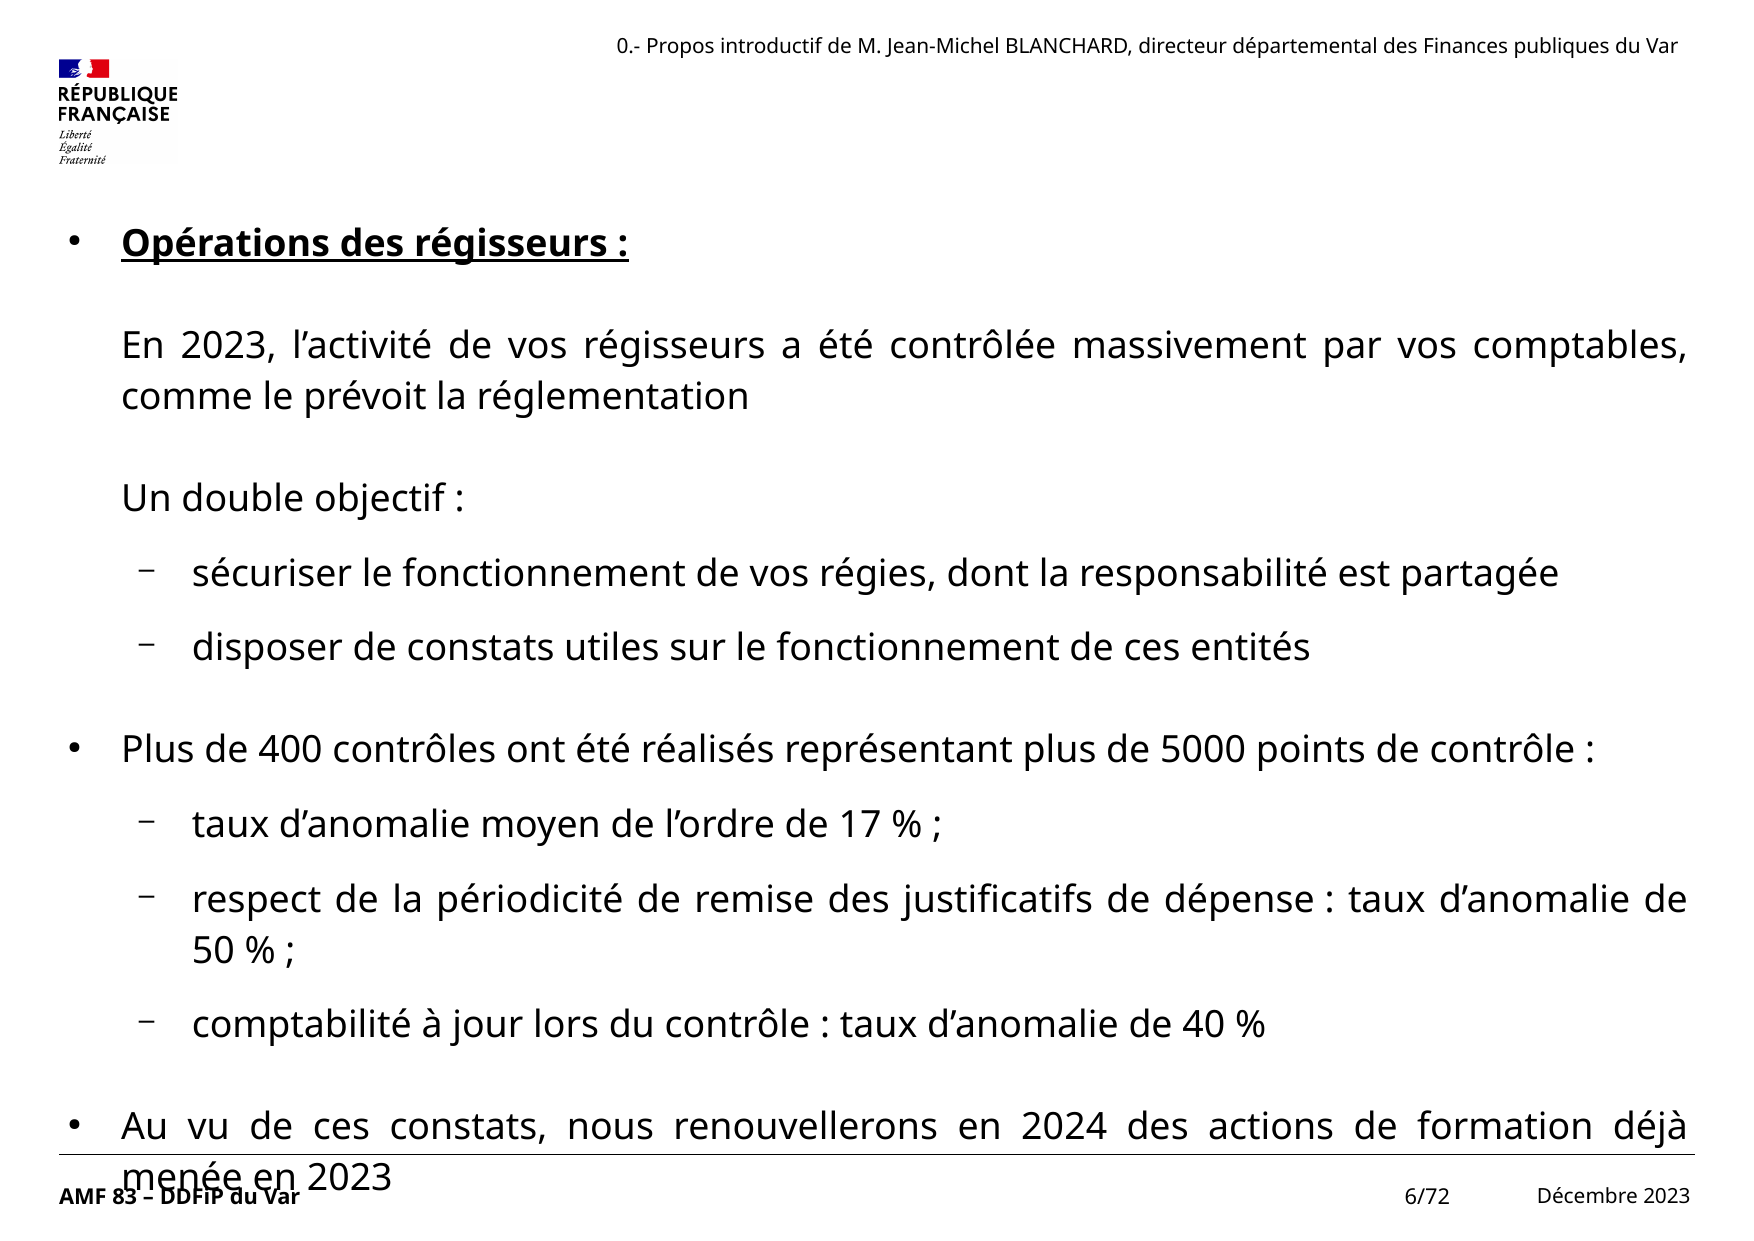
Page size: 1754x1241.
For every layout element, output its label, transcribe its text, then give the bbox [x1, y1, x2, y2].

list Opérations des régisseurs : En 2023, l’activité de vos régisseurs a été contrôlée massivement par vos comptables, comme le prévoit la réglementation Un double objectif : sécuriser le fonctionnement de vos régies, dont la responsabilité est partagée disposer de constats utiles sur le fonctionnement de ces entités Plus de 400 contrôles ont été réalisés représentant plus de 5000 points de contrôle : taux d’anomalie moyen de l’ordre de 17 % ; respect de la périodicité de remise des justificatifs de dépense : taux d’anomalie de 50 % ; comptabilité à jour lors du contrôle : taux d’anomalie de 40 % Au vu de ces constats, nous renouvellerons en 2024 des actions de formation déjà menée en 2023 [50, 165, 1690, 1145]
picture [59, 59, 178, 164]
text_box 0.- Propos introductif de M. Jean-Michel BLANCHARD, directeur départemental des Finances publiques du Var [224, 23, 1694, 107]
